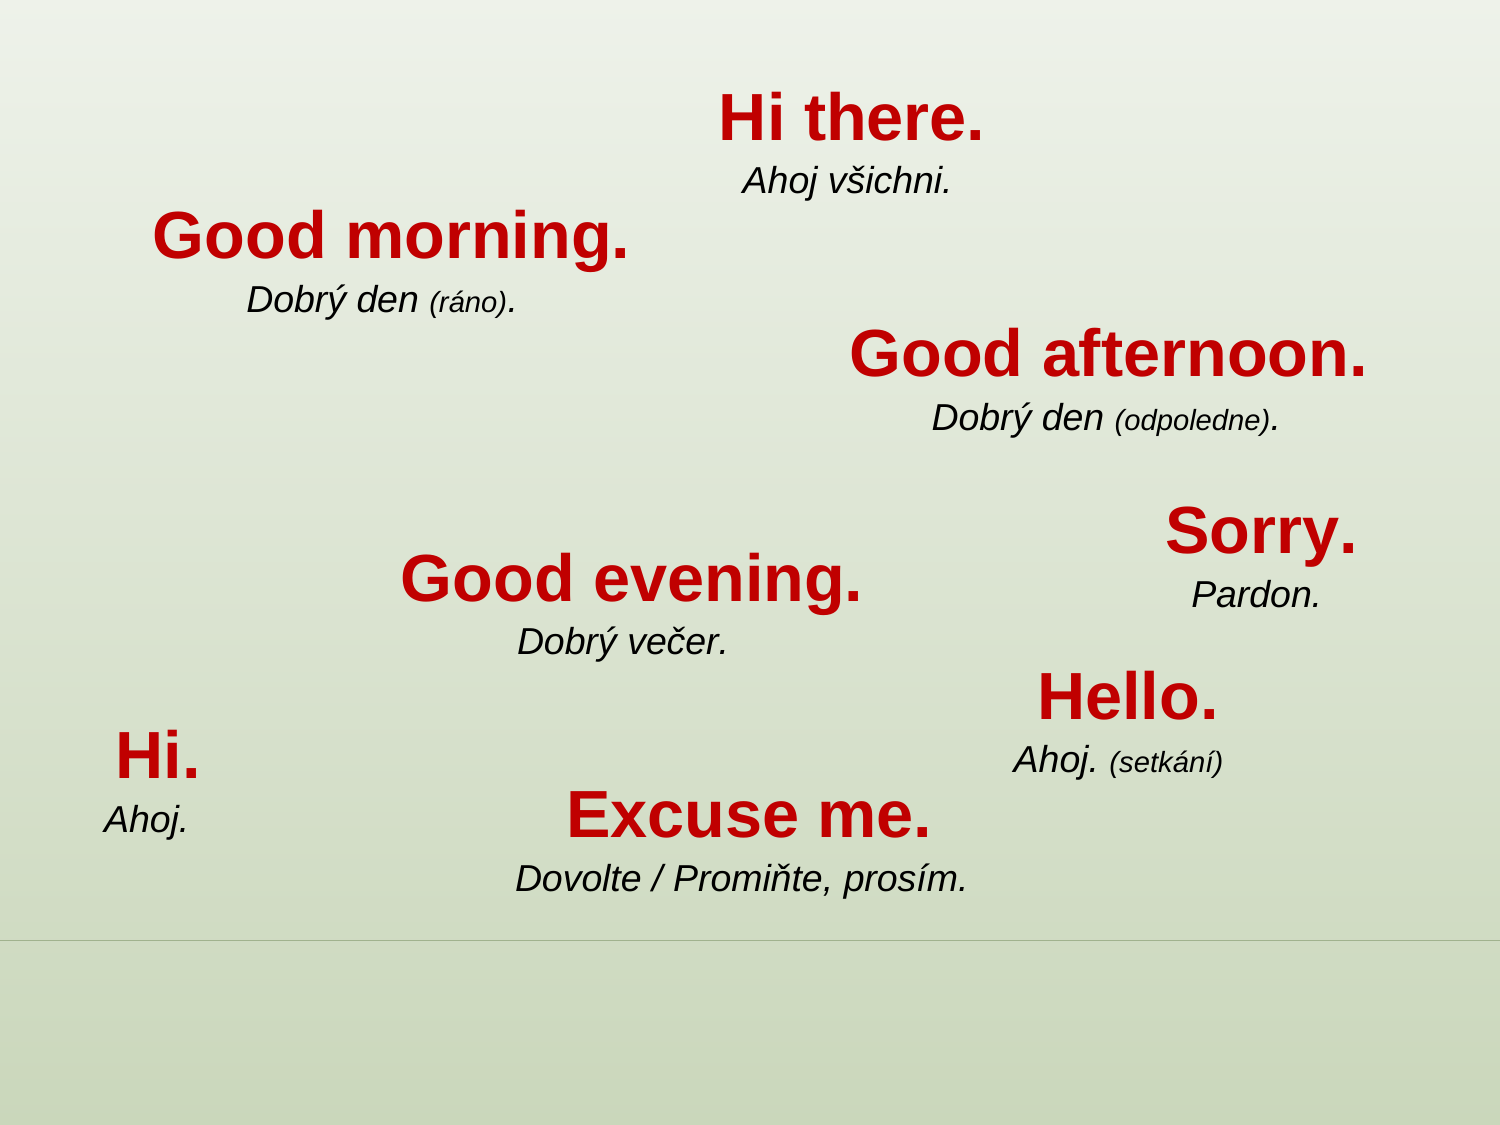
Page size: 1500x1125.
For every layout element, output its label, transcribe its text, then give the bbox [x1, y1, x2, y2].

text_box Excuse me. [551, 763, 948, 846]
text_box Pardon. [1176, 562, 1338, 623]
text_box Dovolte / Promiňte, prosím. [500, 846, 984, 907]
text_box Dobrý večer. [502, 609, 745, 671]
text_box Ahoj. [89, 786, 205, 848]
text_box Ahoj. (setkání) [998, 727, 1239, 789]
text_box Good morning. [137, 184, 646, 280]
text_box Good afternoon. [834, 302, 1384, 398]
text_box Dobrý den (odpoledne). [916, 385, 1297, 446]
text_box Dobrý den (ráno). [231, 267, 533, 328]
text_box Sorry. [1150, 479, 1373, 576]
text_box Hi. [100, 704, 216, 800]
text_box Good evening. [385, 527, 879, 623]
text_box Hi there. [704, 66, 1001, 162]
text_box Hello. [1022, 645, 1234, 741]
text_box Ahoj všichni. [727, 148, 968, 210]
